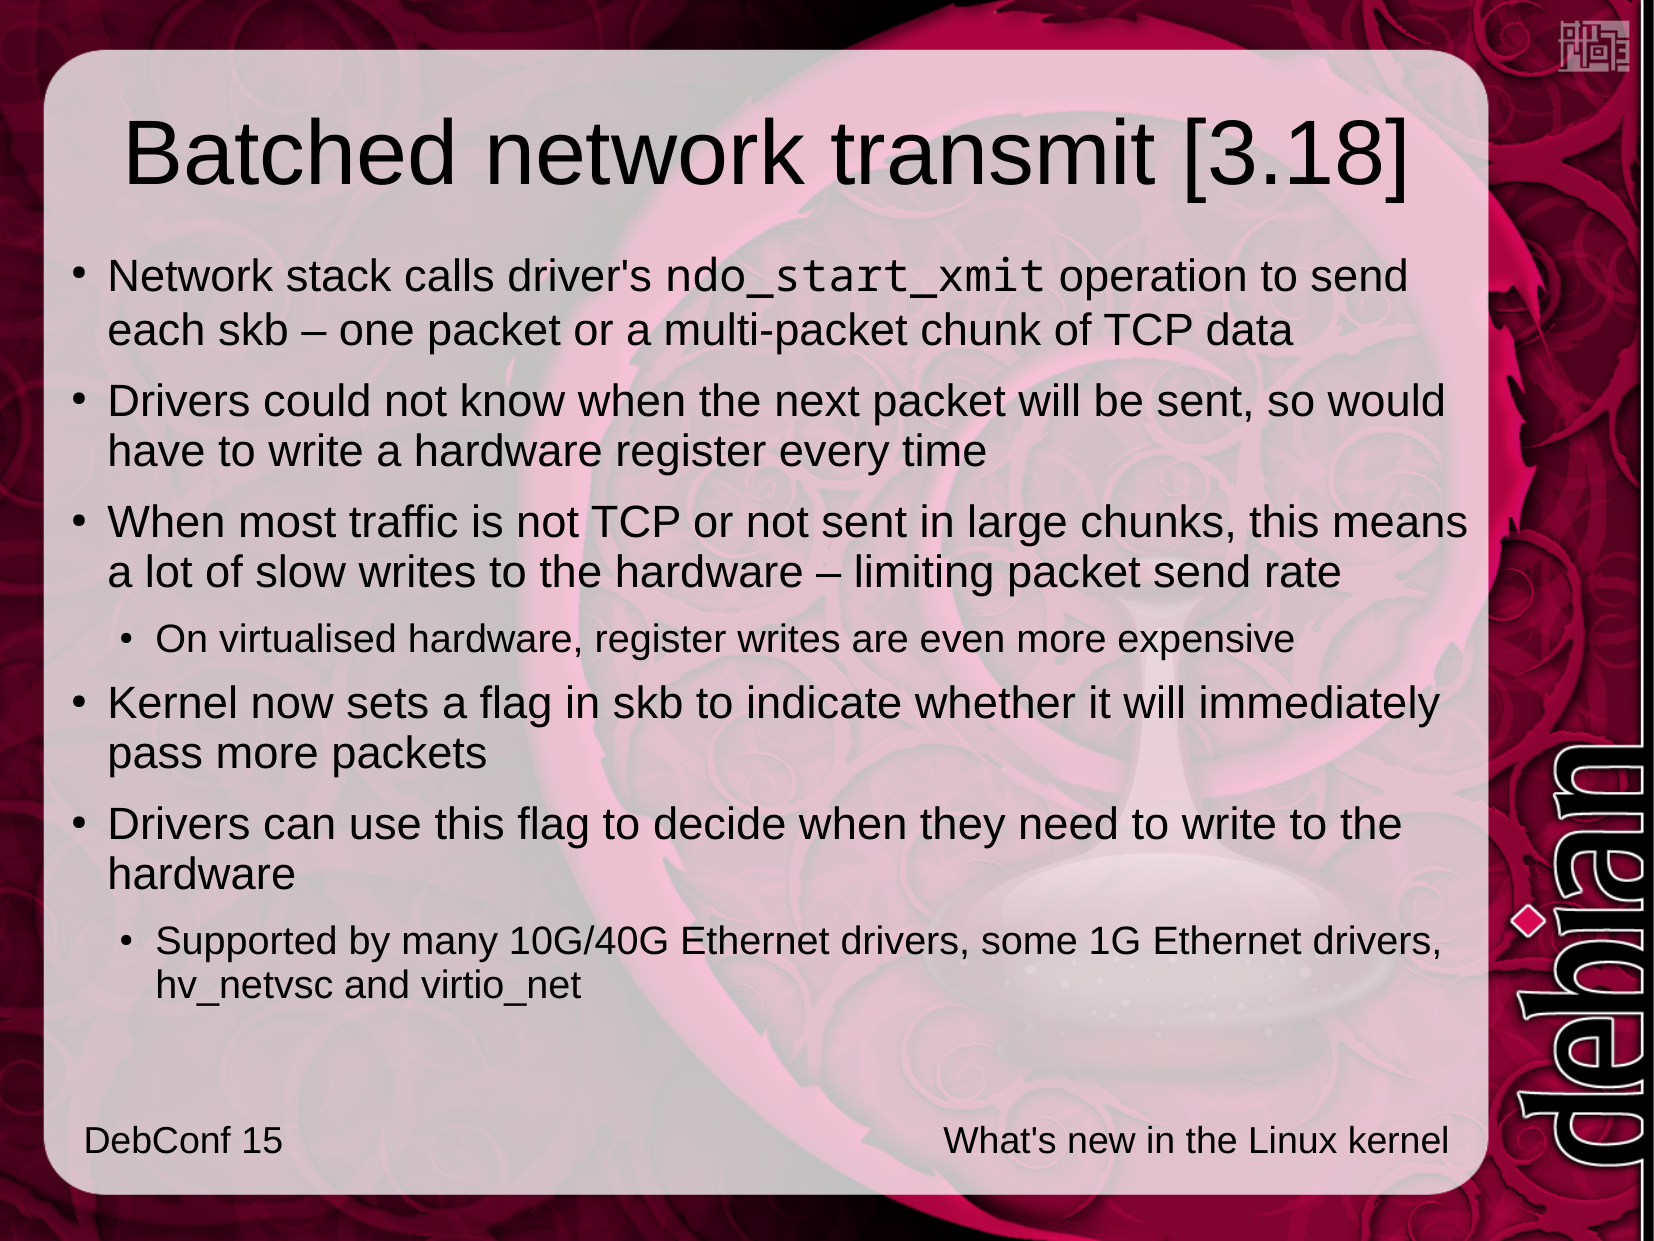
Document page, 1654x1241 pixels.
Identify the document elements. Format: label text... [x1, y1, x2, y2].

title Batched network transmit [3.18] [59, 49, 1477, 242]
picture [0, 0, 1654, 1241]
text_box What's new in the Linux kernel [770, 1112, 1465, 1170]
list Network stack calls driver's ndo_start_xmit operation to send each skb – one packet or a multi-packet chunk of TCP data Drivers could not know when the next packet will be sent, so would have to write a hardware register every time When most traffic is not TCP or not sent in large chunks, this means a lot of slow writes to the hardware – limiting packet send rate On virtualised hardware, register writes are even more expensive Kernel now sets a flag in skb to indicate whether it will immediately pass more packets Drivers can use this flag to decide when they need to write to the hardware Supported by many 10G/40G Ethernet drivers, some 1G Ethernet drivers, hv_netvsc and virtio_net [59, 242, 1477, 1062]
text_box DebConf 15 [68, 1112, 746, 1170]
